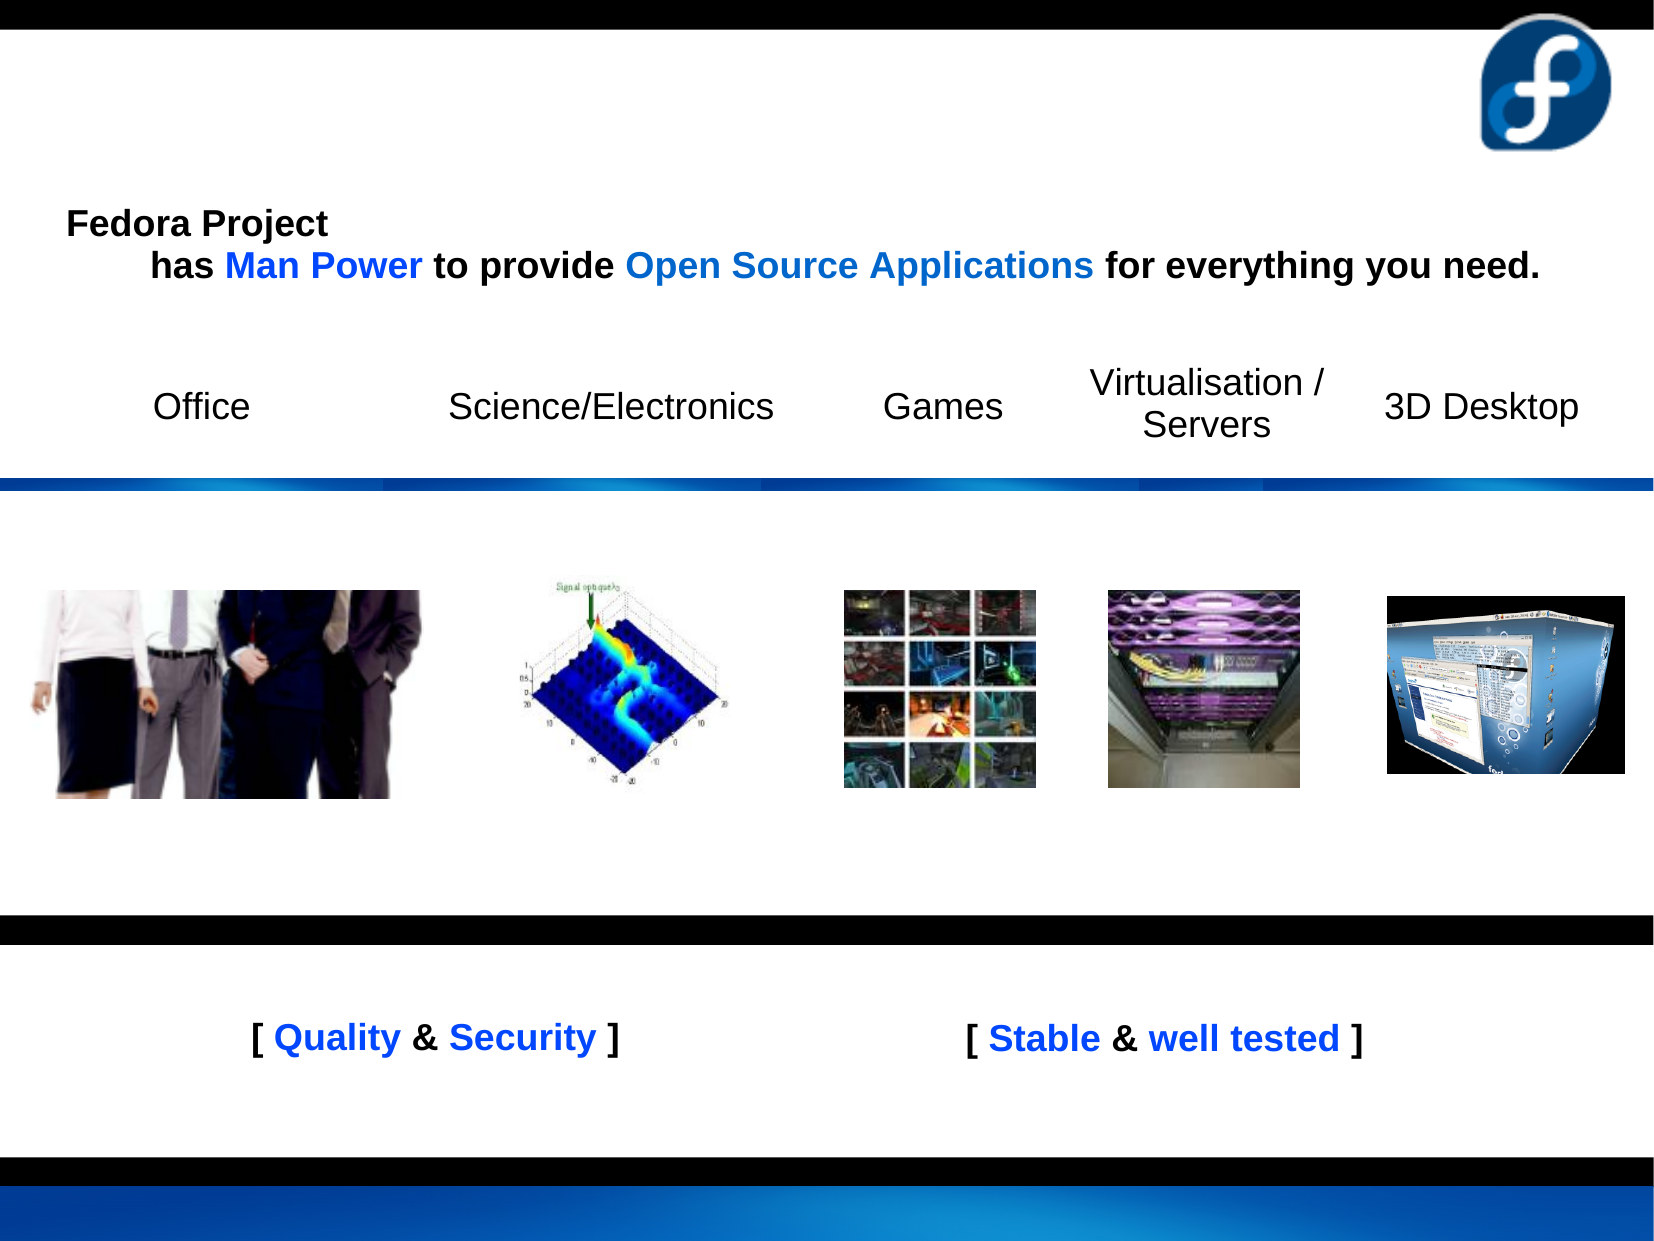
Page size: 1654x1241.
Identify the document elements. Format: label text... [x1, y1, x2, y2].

text_box [ Stable & well tested ] [950, 1010, 1379, 1067]
picture [838, 12, 1622, 254]
picture [0, 478, 1654, 491]
picture [0, 1186, 1654, 1241]
text_box Games [868, 378, 1019, 436]
picture [1387, 596, 1625, 774]
picture [1108, 590, 1300, 788]
text_box Virtualisation / Servers [1074, 354, 1340, 454]
text_box [ Quality & Security ] [236, 1009, 645, 1066]
text_box Fedora Project has Man Power to provide Open Source Applications for everything you need. [51, 195, 1554, 294]
picture [501, 575, 739, 798]
text_box Office [138, 378, 266, 436]
picture [29, 590, 424, 799]
picture [844, 590, 1036, 788]
text_box [0, 915, 1654, 945]
text_box Science/Electronics [433, 378, 791, 436]
text_box 3D Desktop [1369, 378, 1595, 436]
